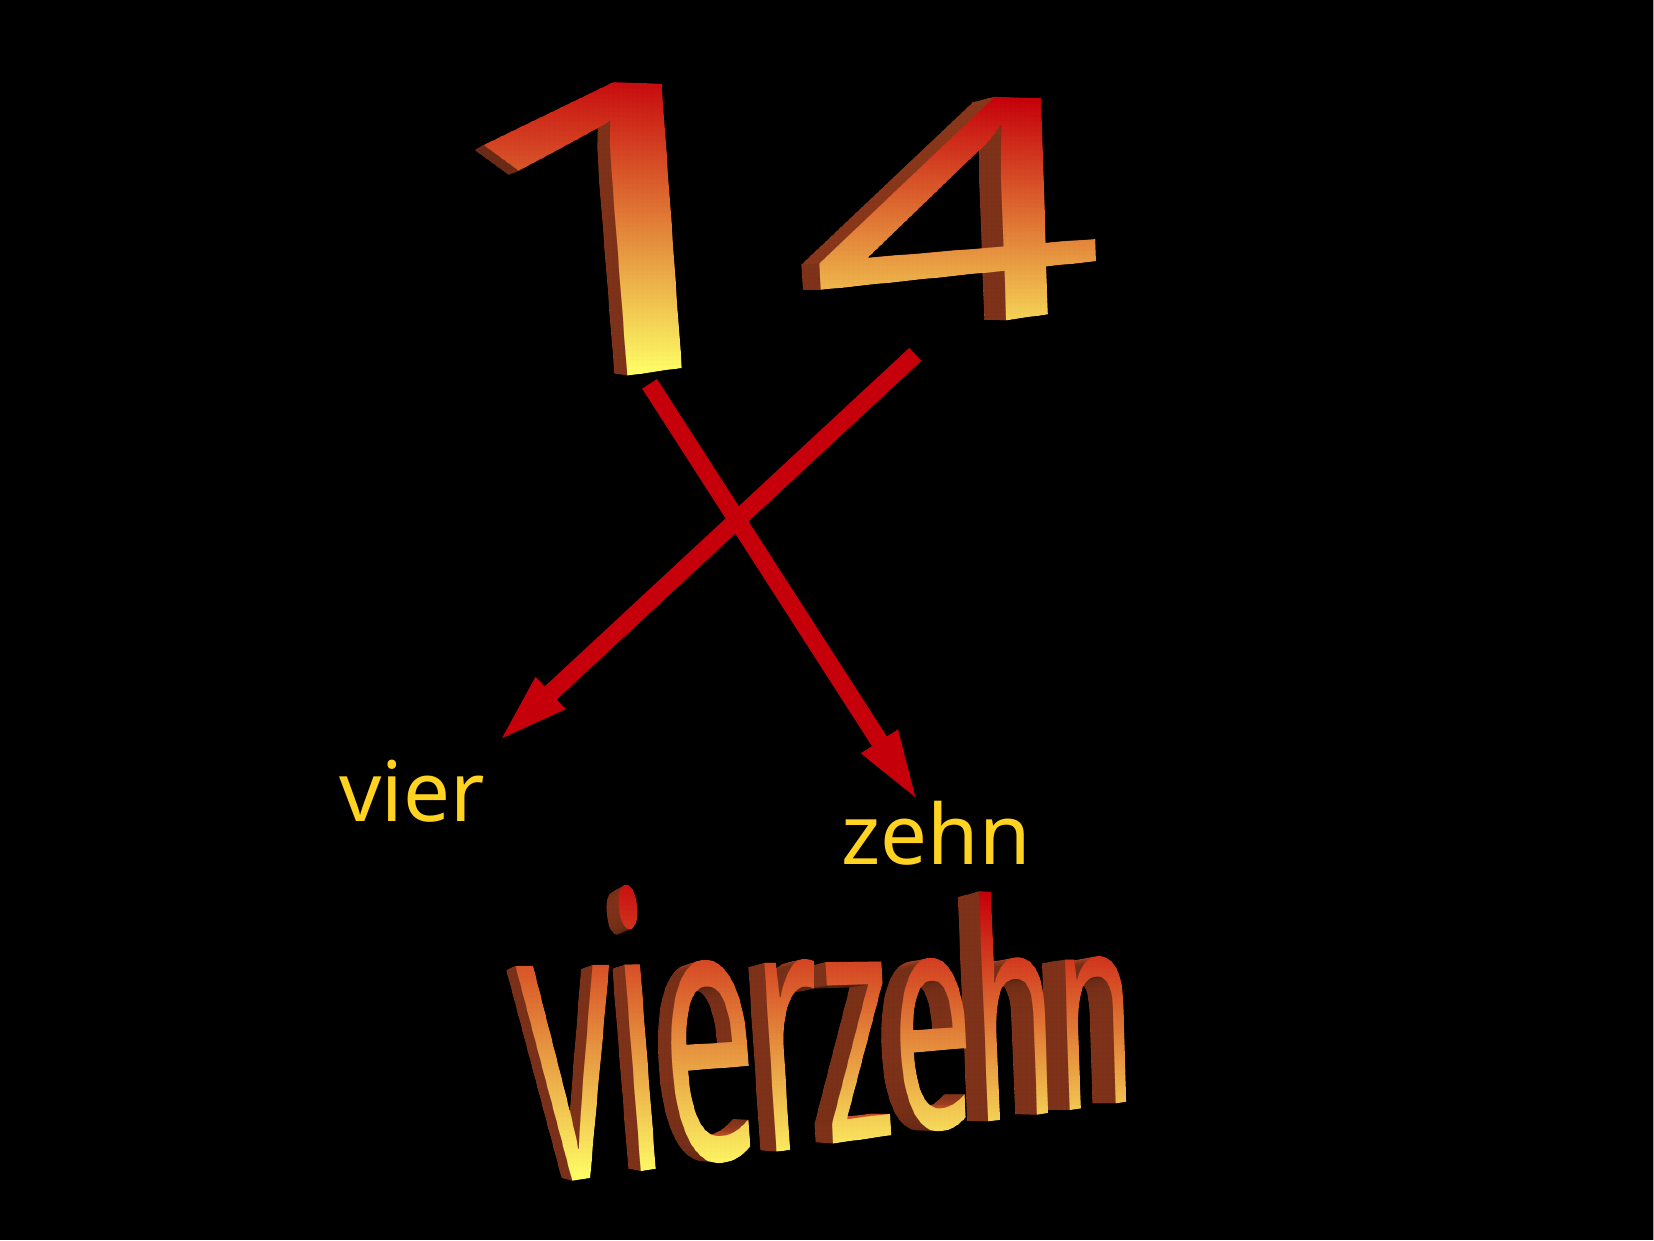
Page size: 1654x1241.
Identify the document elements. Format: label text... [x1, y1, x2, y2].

text_box zehn [826, 767, 1063, 899]
text_box vier [324, 725, 591, 857]
